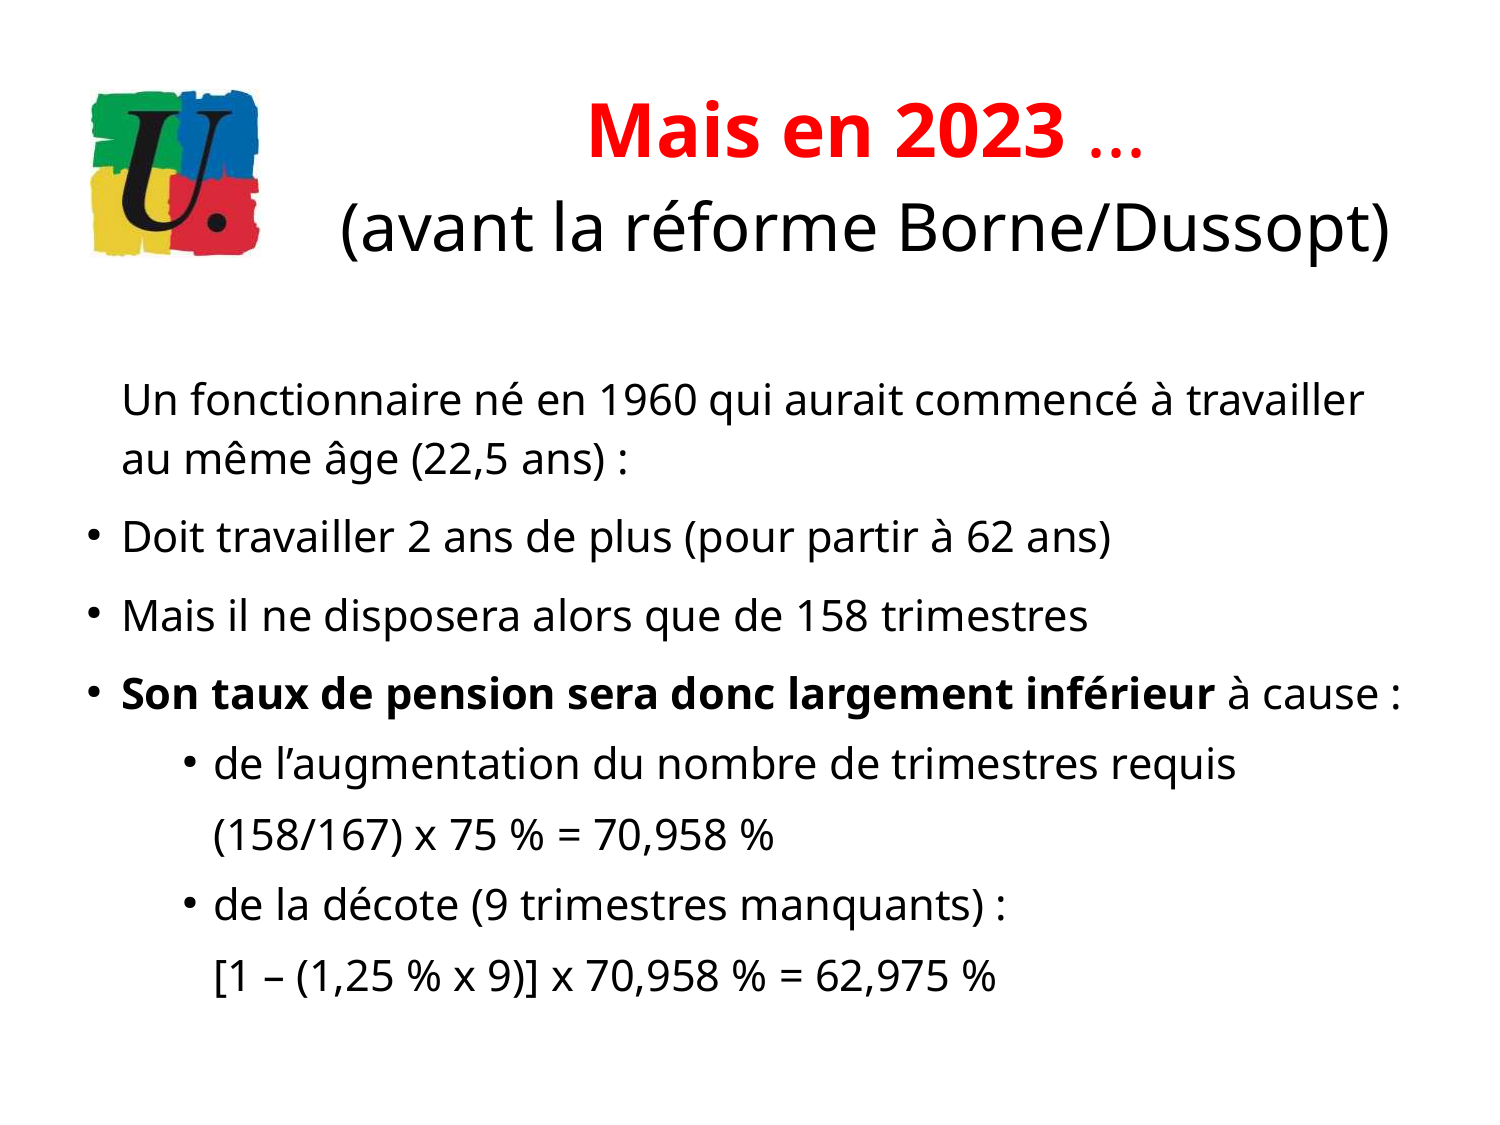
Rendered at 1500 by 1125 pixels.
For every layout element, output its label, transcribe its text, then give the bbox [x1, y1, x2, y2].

picture [90, 89, 261, 258]
list Un fonctionnaire né en 1960 qui aurait commencé à travailler au même âge (22,5 ans) : Doit travailler 2 ans de plus (pour partir à 62 ans) Mais il ne disposera alors que de 158 trimestres Son taux de pension sera donc largement inférieur à cause : de l’augmentation du nombre de trimestres requis (158/167) x 75 % = 70,958 % de la décote (9 trimestres manquants) : [1 – (1,25 % x 9)] x 70,958 % = 62,975 % [75, 369, 1425, 1022]
title Mais en 2023 ... (avant la réforme Borne/Dussopt) [307, 75, 1425, 274]
